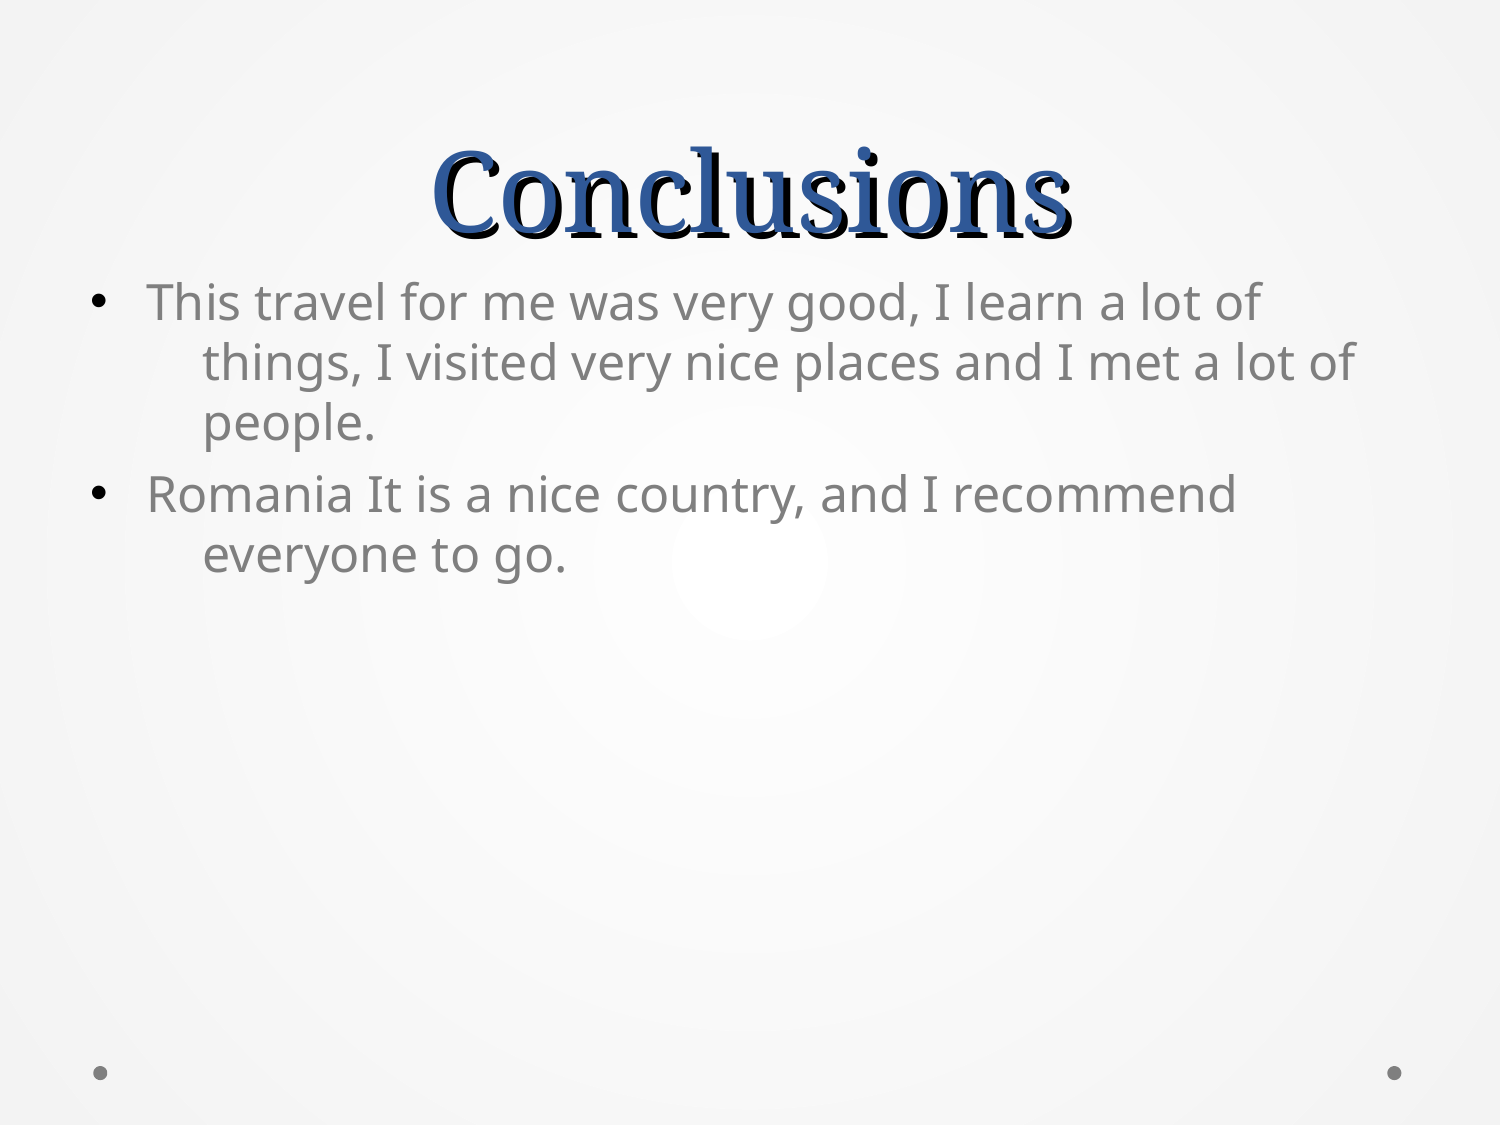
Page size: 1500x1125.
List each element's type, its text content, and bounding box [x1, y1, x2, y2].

title Conclusions [75, 0, 1426, 262]
list This travel for me was very good, I learn a lot of things, I visited very nice places and I met a lot of people. Romania It is a nice country, and I recommend everyone to go. [75, 262, 1426, 1005]
